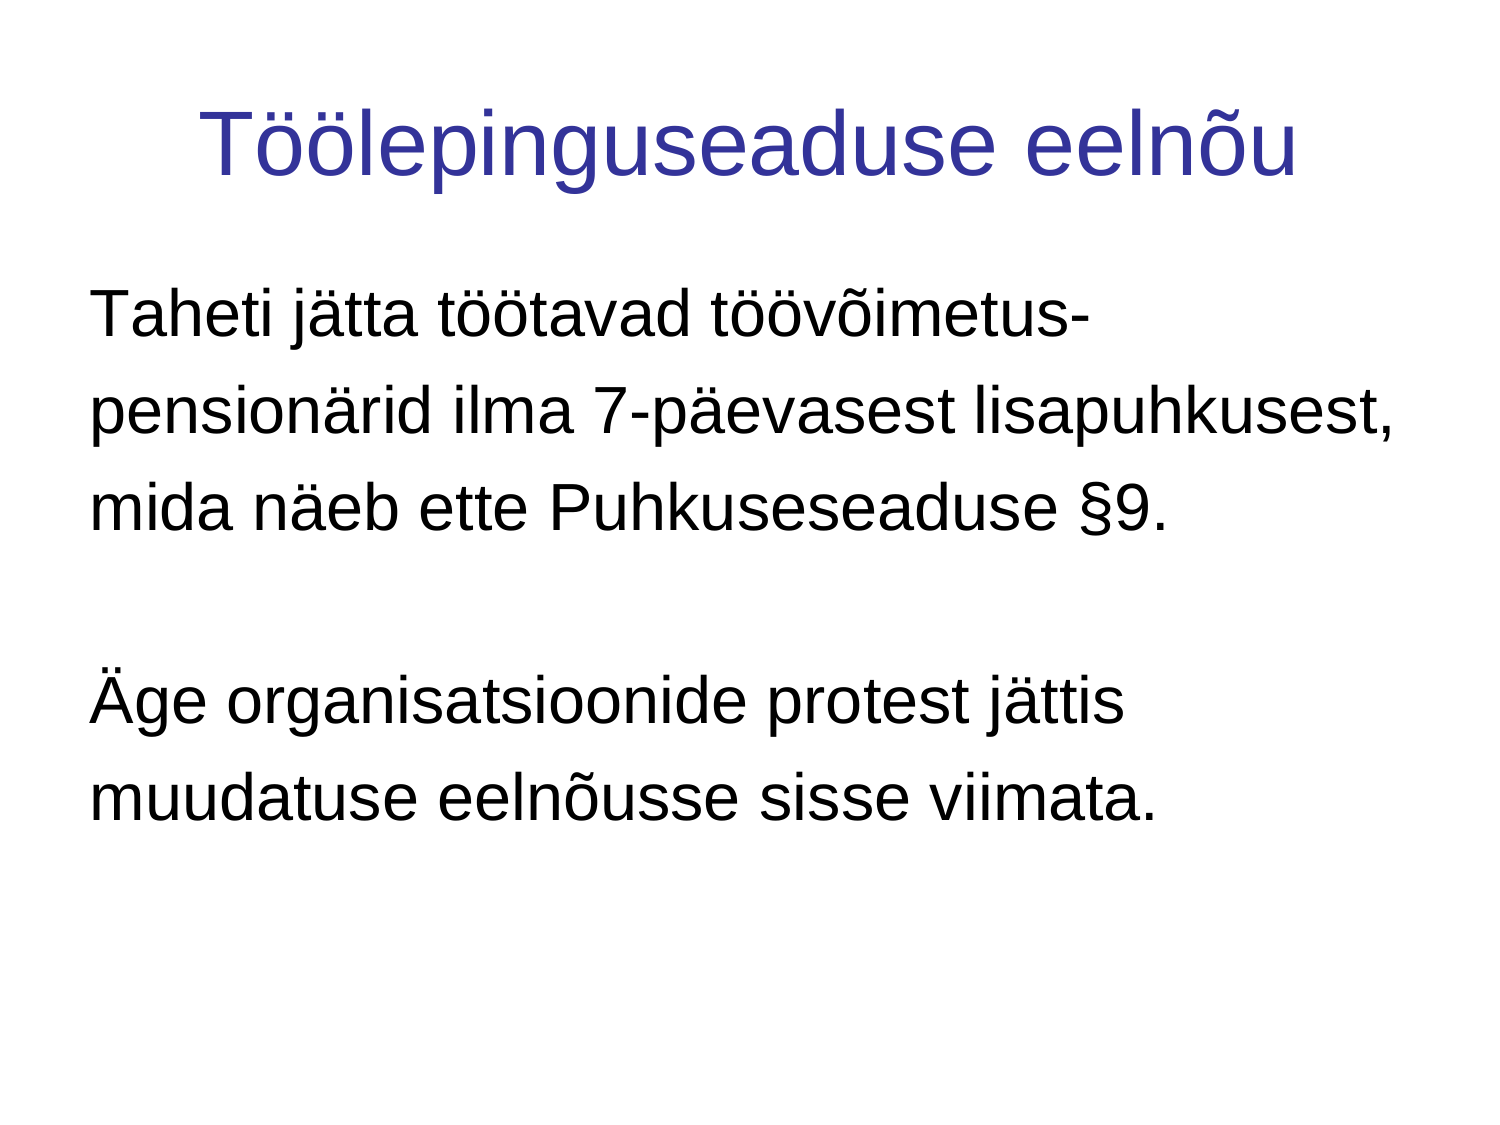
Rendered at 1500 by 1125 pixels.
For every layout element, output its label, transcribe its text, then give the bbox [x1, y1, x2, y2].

title Töölepinguseaduse eelnõu [75, 45, 1426, 233]
list Taheti jätta töötavad töövõimetus- pensionärid ilma 7-päevasest lisapuhkusest, mida näeb ette Puhkuseseaduse §9. Äge organisatsioonide protest jättis muudatuse eelnõusse sisse viimata. [75, 262, 1426, 1005]
